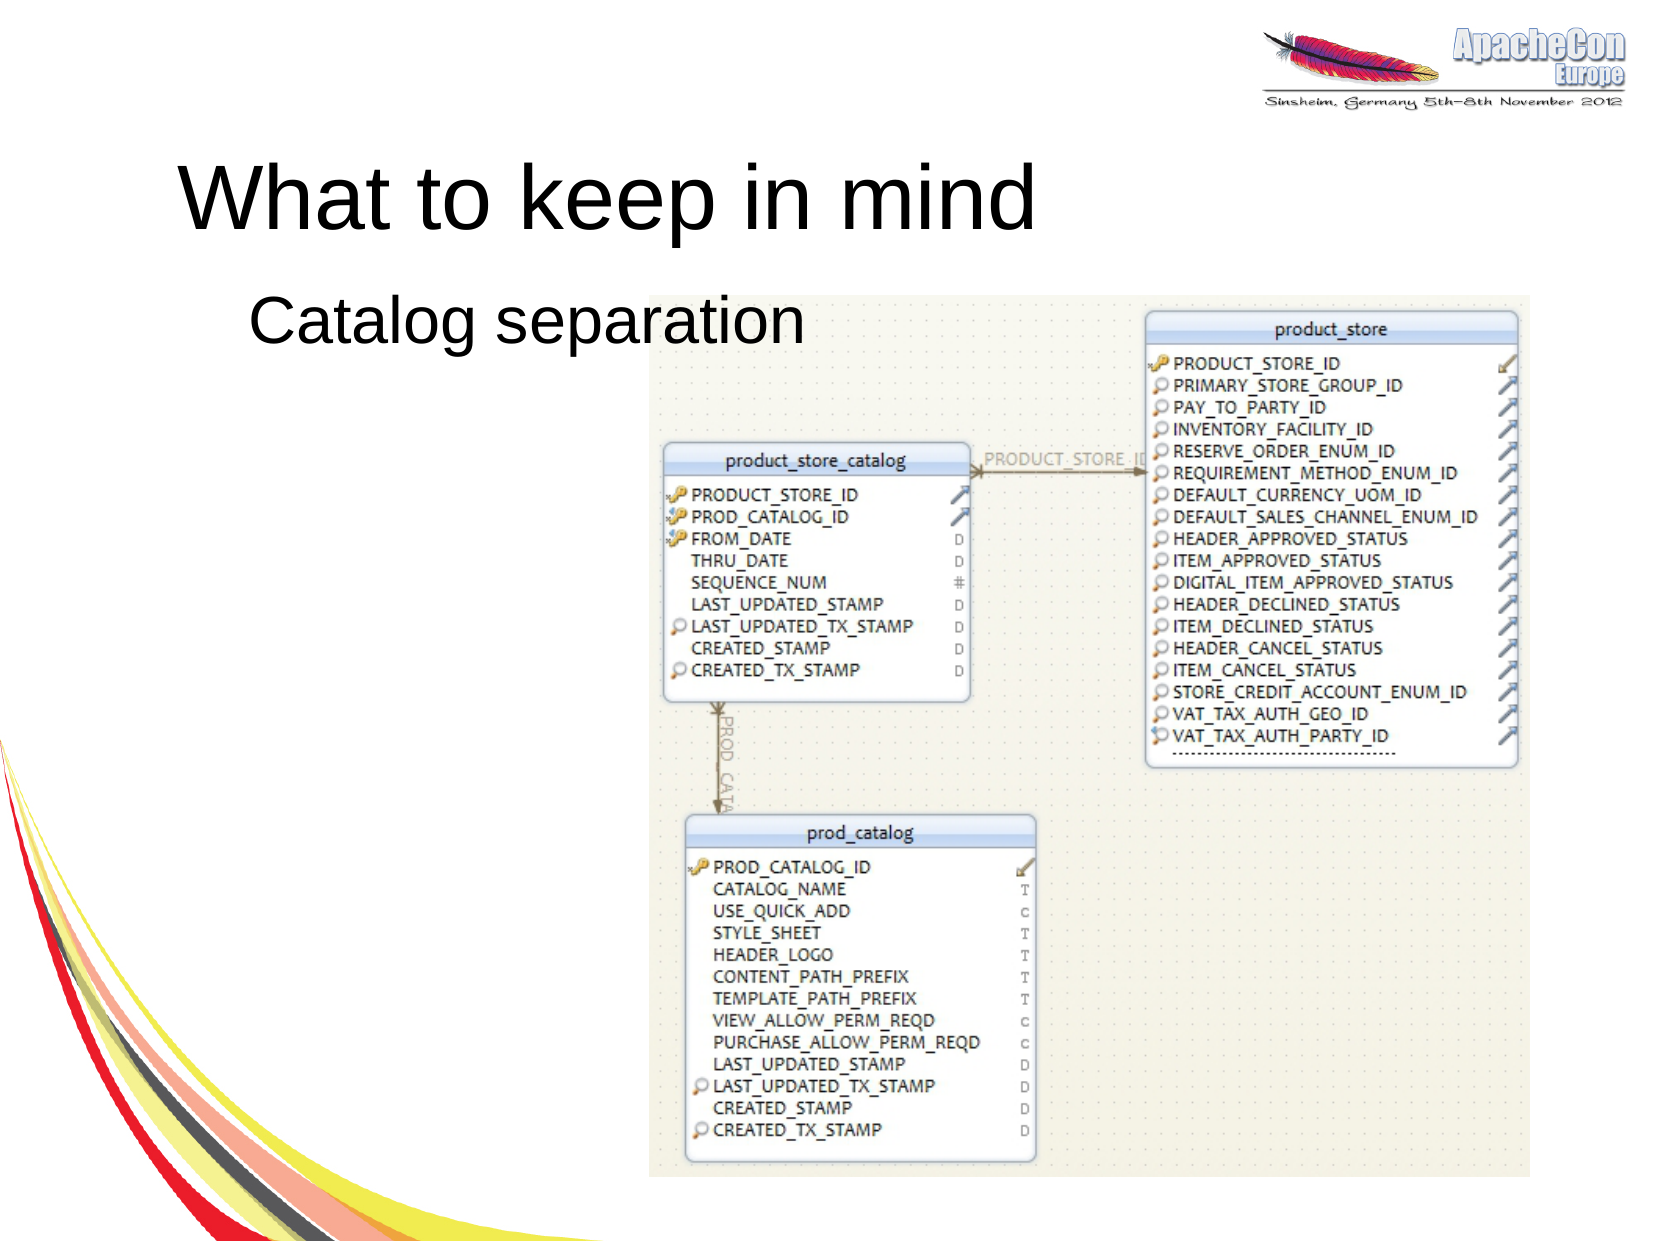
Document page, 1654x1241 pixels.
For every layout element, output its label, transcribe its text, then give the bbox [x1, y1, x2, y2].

picture [0, 0, 1654, 1241]
title What to keep in mind [177, 141, 1536, 254]
list Catalog separation [177, 283, 1536, 1004]
